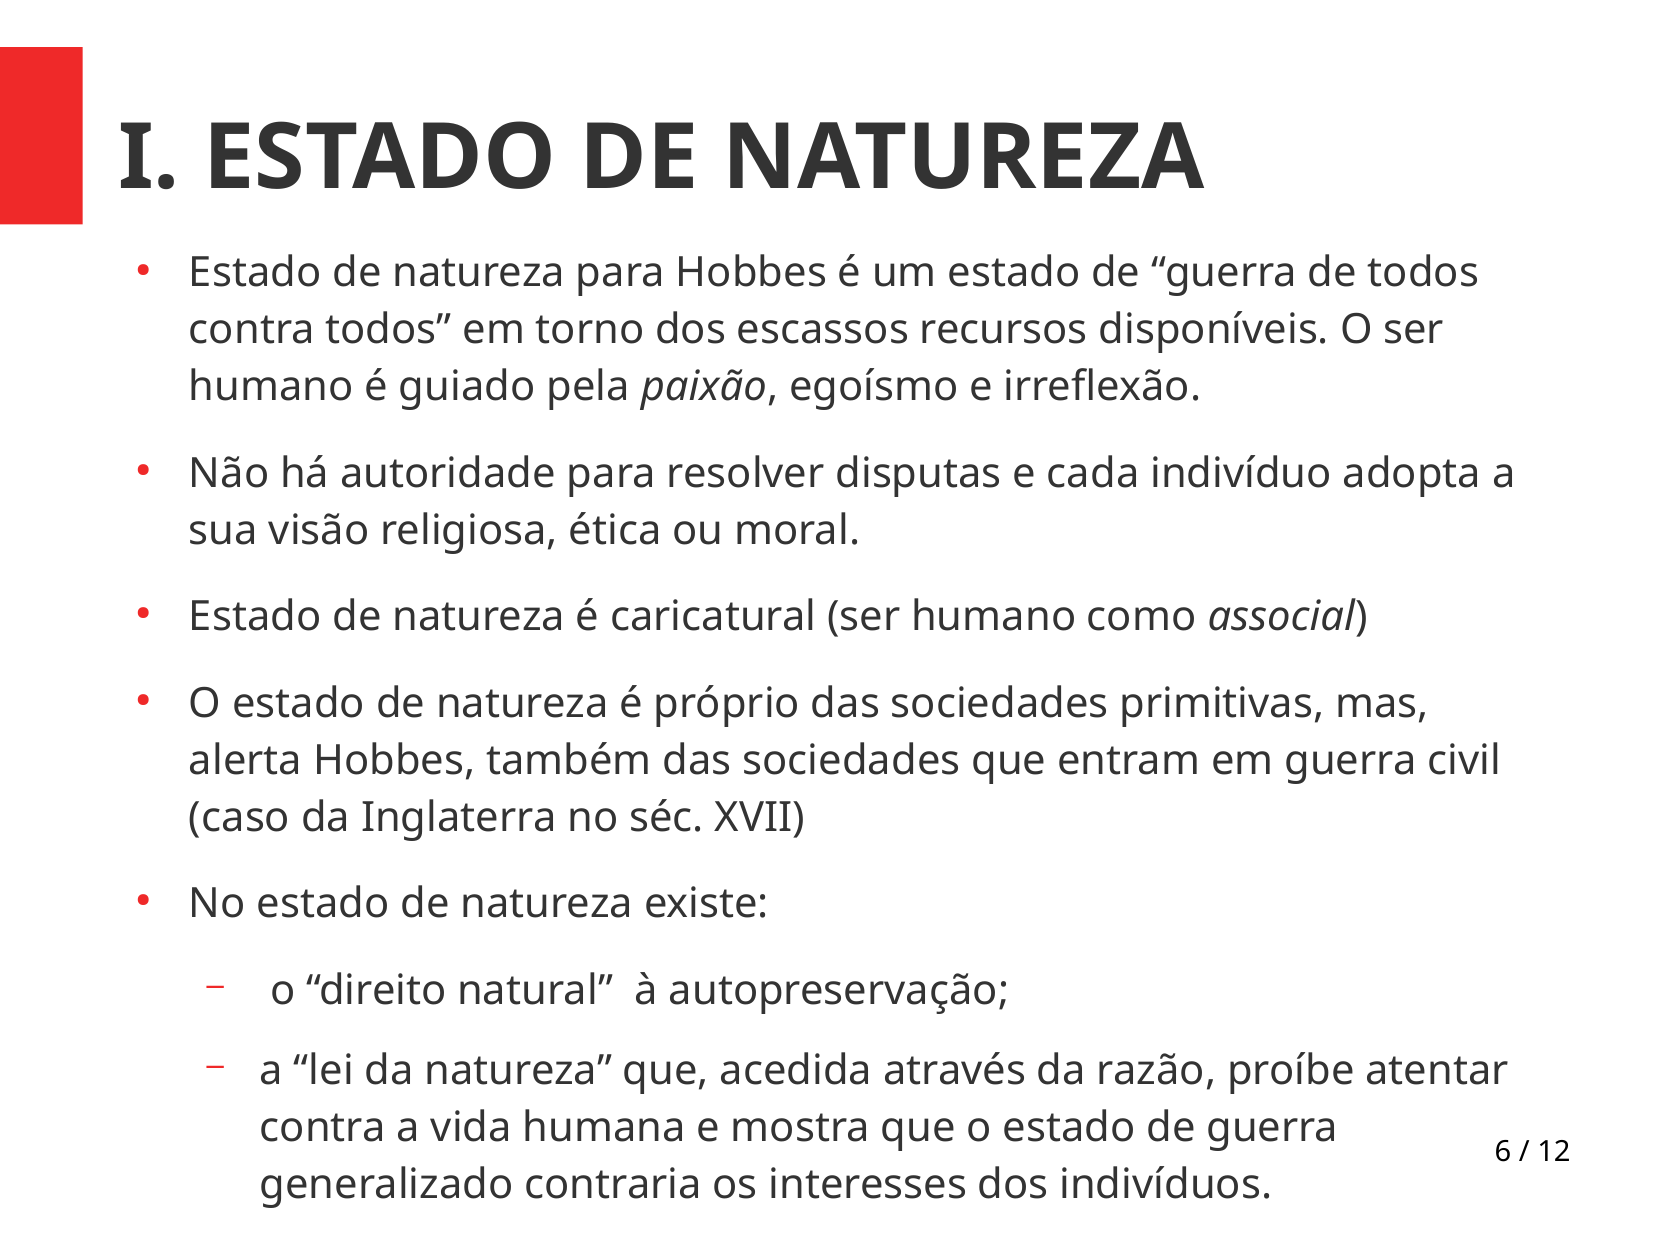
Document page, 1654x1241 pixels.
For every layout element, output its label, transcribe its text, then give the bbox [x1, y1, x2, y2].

title I. ESTADO DE NATUREZA [118, 49, 1571, 257]
list Estado de natureza para Hobbes é um estado de “guerra de todos contra todos” em torno dos escassos recursos disponíveis. O ser humano é guiado pela paixão, egoísmo e irreflexão. Não há autoridade para resolver disputas e cada indivíduo adopta a sua visão religiosa, ética ou moral. Estado de natureza é caricatural (ser humano como associal) O estado de natureza é próprio das sociedades primitivas, mas, alerta Hobbes, também das sociedades que entram em guerra civil (caso da Inglaterra no séc. XVII) No estado de natureza existe: o “direito natural” à autopreservação; a “lei da natureza” que, acedida através da razão, proíbe atentar contra a vida humana e mostra que o estado de guerra generalizado contraria os interesses dos indivíduos. [118, 242, 1536, 962]
